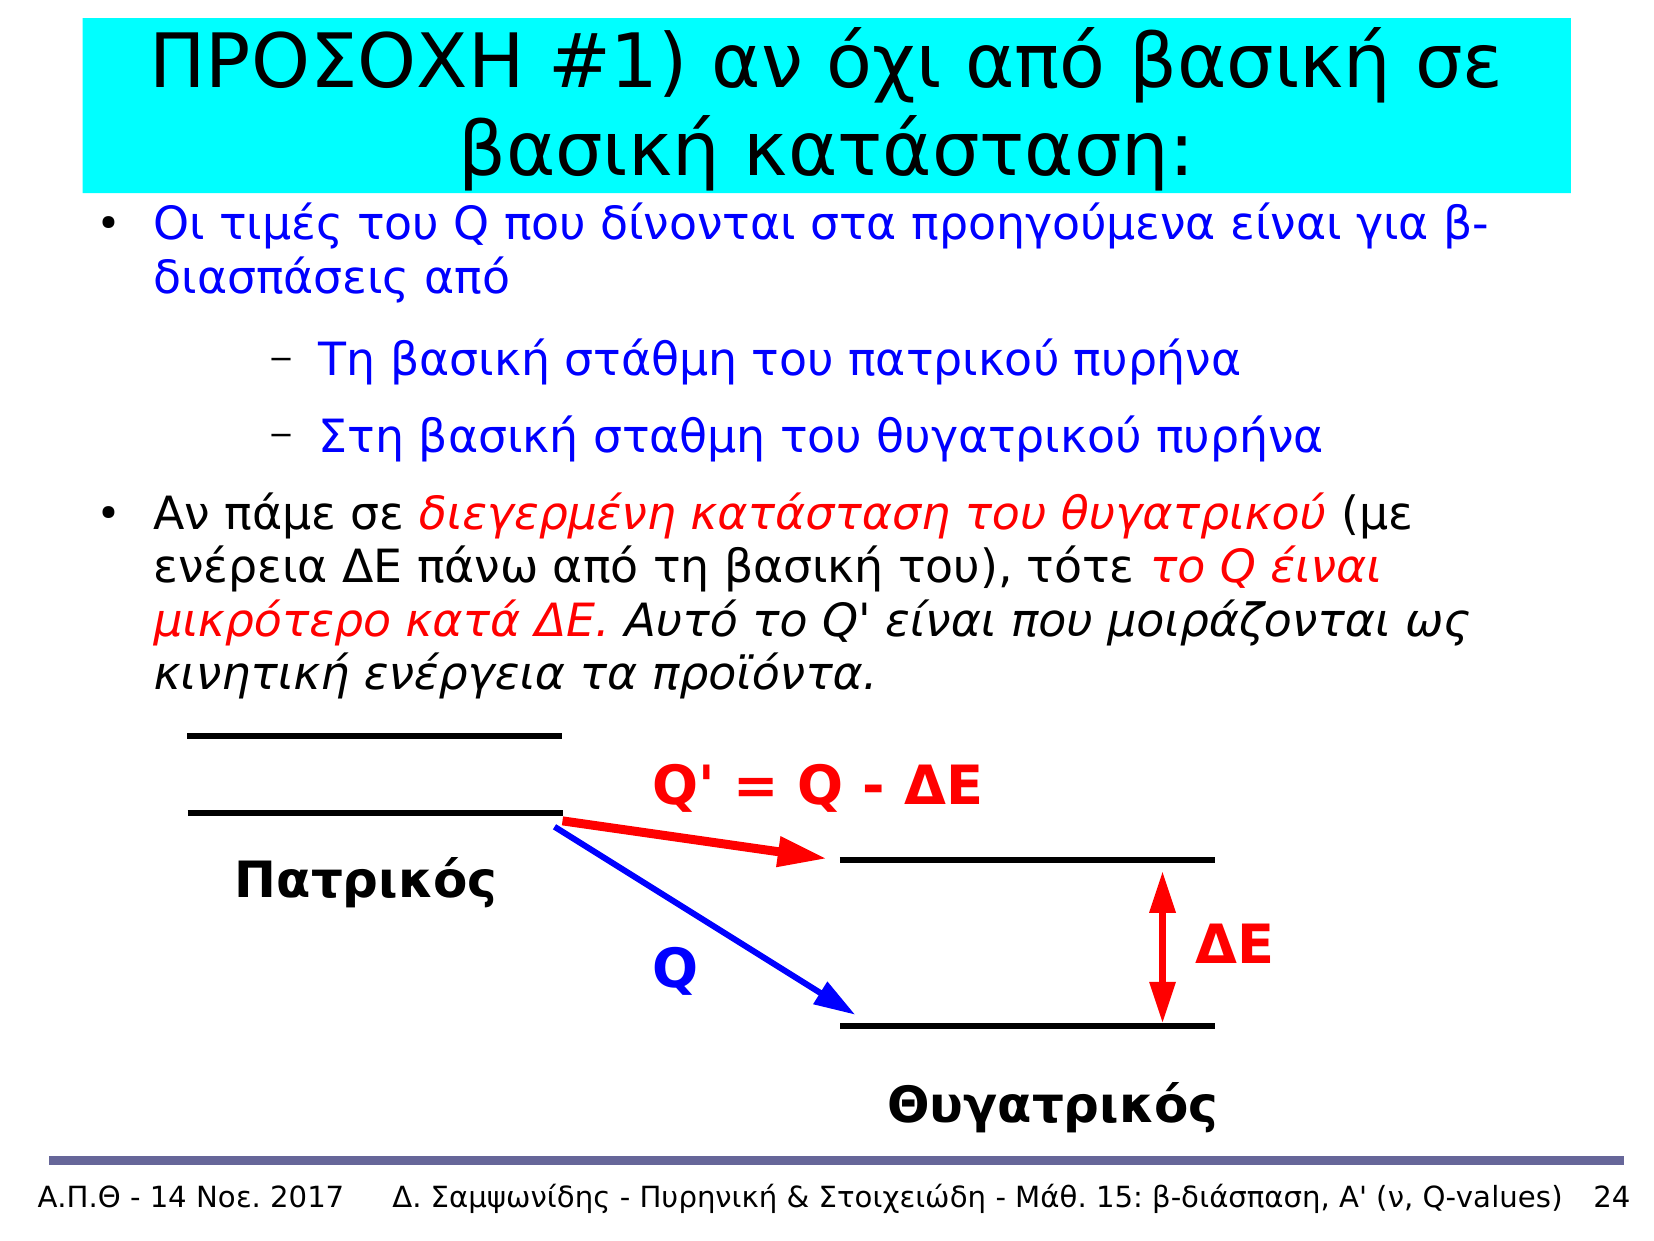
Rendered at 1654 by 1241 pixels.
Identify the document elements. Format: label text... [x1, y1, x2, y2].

list Oι τιμές του Q που δίνονται στα προηγούμενα είναι για β-διασπάσεις από Τη βασική στάθμη του πατρικού πυρήνα Στη βασική σταθμη του θυγατρικού πυρήνα Αν πάμε σε διεγερμένη κατάσταση του θυγατρικού (με ενέρεια ΔΕ πάνω από τη βασική του), τότε το Q έιναι μικρότερο κατά ΔΕ. Αυτό το Q' είναι που μοιράζονται ως κινητική ενέργεια τα προϊόντα. [82, 197, 1571, 1174]
title ΠΡΟΣΟΧΗ #1) αν όχι από βασική σε βασική κατάσταση: [82, 18, 1571, 194]
text_box Q [637, 929, 714, 1008]
text_box Πατρικός [220, 843, 513, 918]
text_box Θυγατρικός [872, 1068, 1234, 1142]
text_box ΔΕ [1180, 905, 1290, 985]
text_box Q' = Q - ΔΕ [637, 746, 999, 825]
